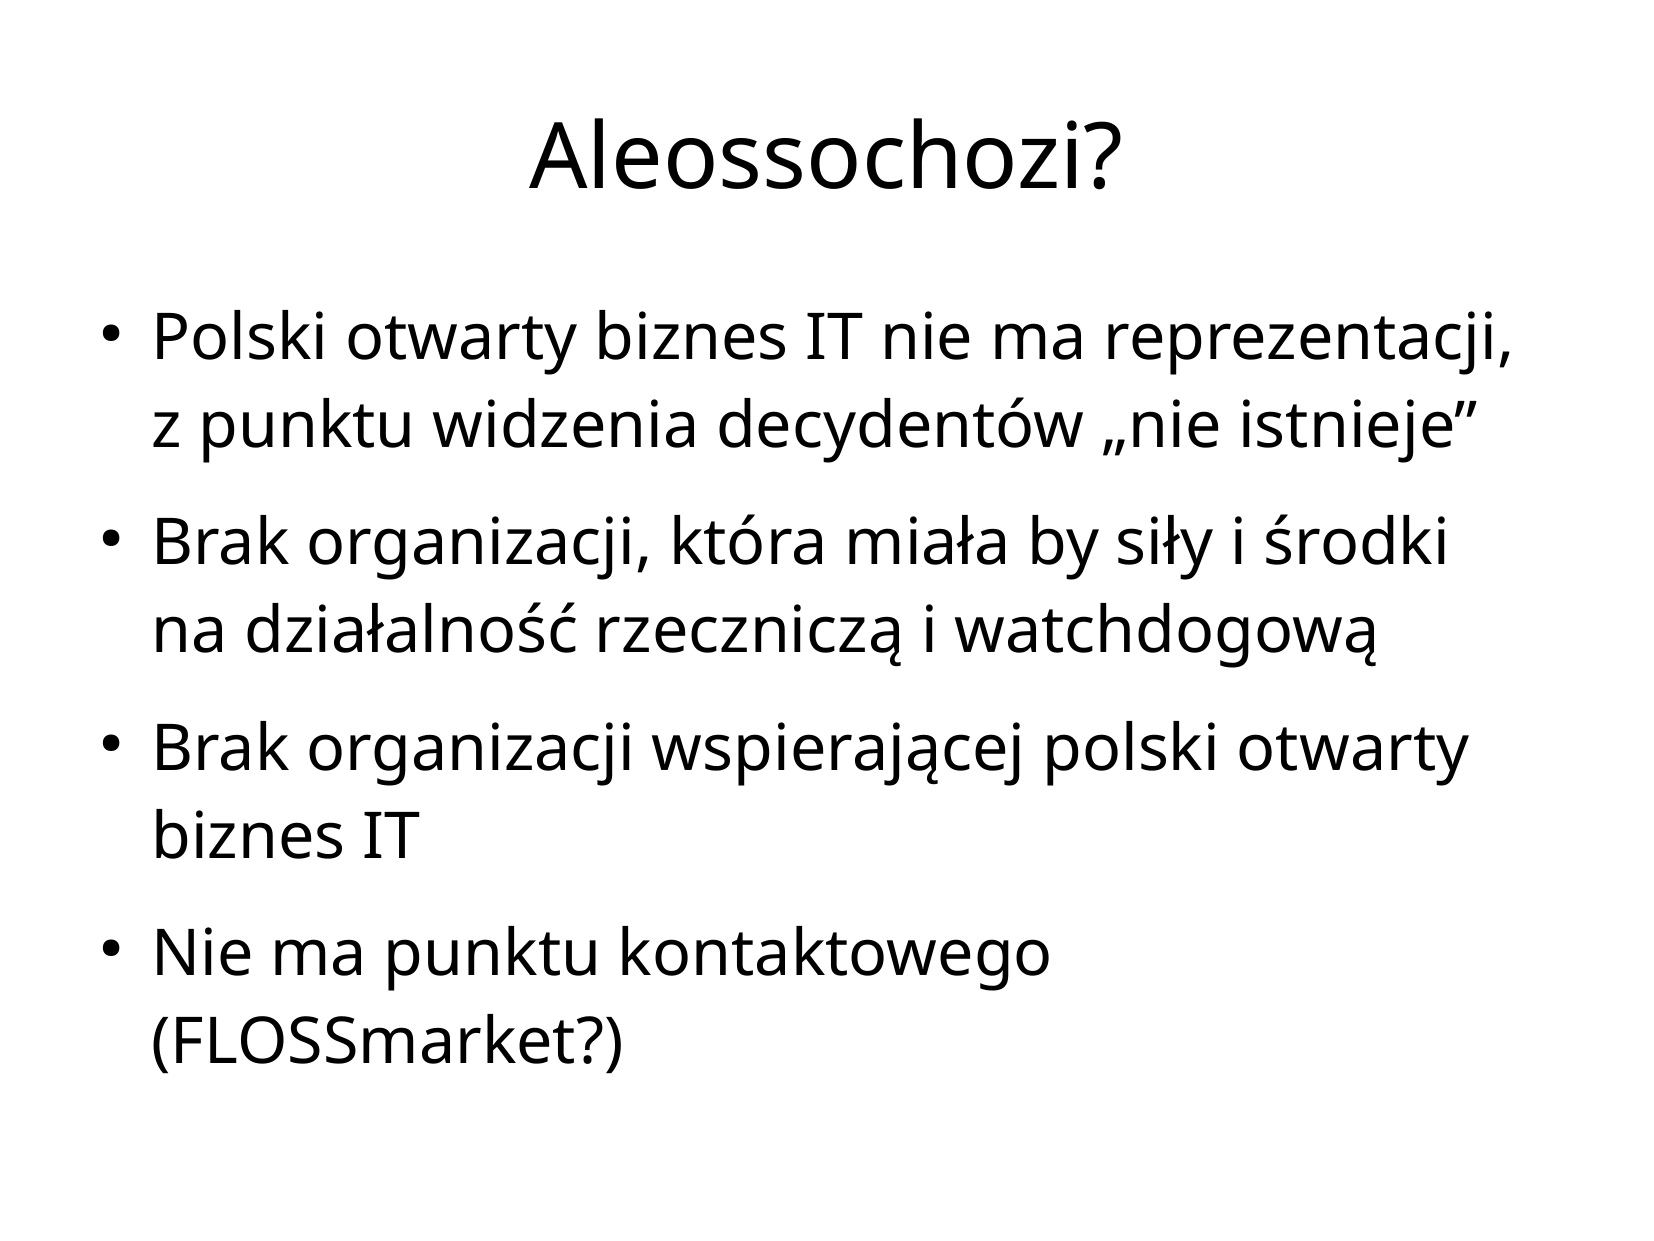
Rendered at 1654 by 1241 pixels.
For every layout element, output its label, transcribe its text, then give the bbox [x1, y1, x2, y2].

list Polski otwarty biznes IT nie ma reprezentacji, z punktu widzenia decydentów „nie istnieje” Brak organizacji, która miała by siły i środki na działalność rzeczniczą i watchdogową Brak organizacji wspierającej polski otwarty biznes IT Nie ma punktu kontaktowego (FLOSSmarket?) [82, 290, 1538, 1154]
title Aleossochozi? [82, 49, 1571, 257]
